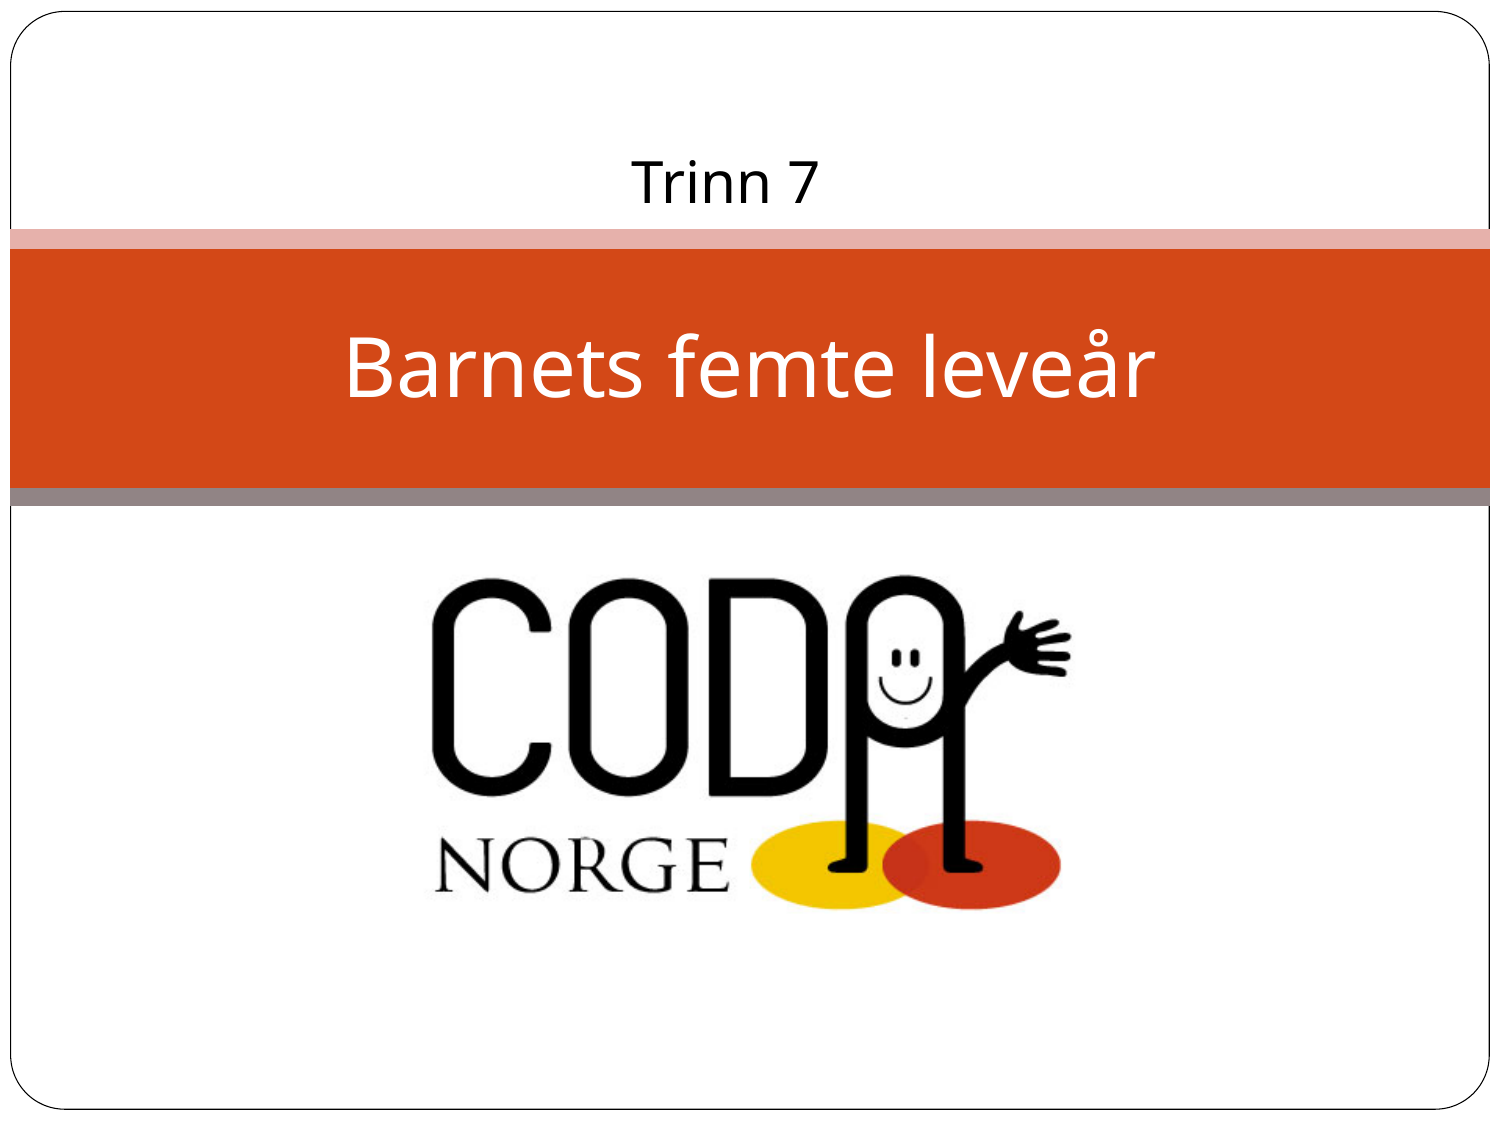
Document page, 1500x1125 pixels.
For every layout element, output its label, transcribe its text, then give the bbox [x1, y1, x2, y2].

text_box Trinn 7 [407, 137, 1046, 224]
picture [362, 550, 1144, 928]
title Barnets femte leveår [75, 247, 1426, 489]
